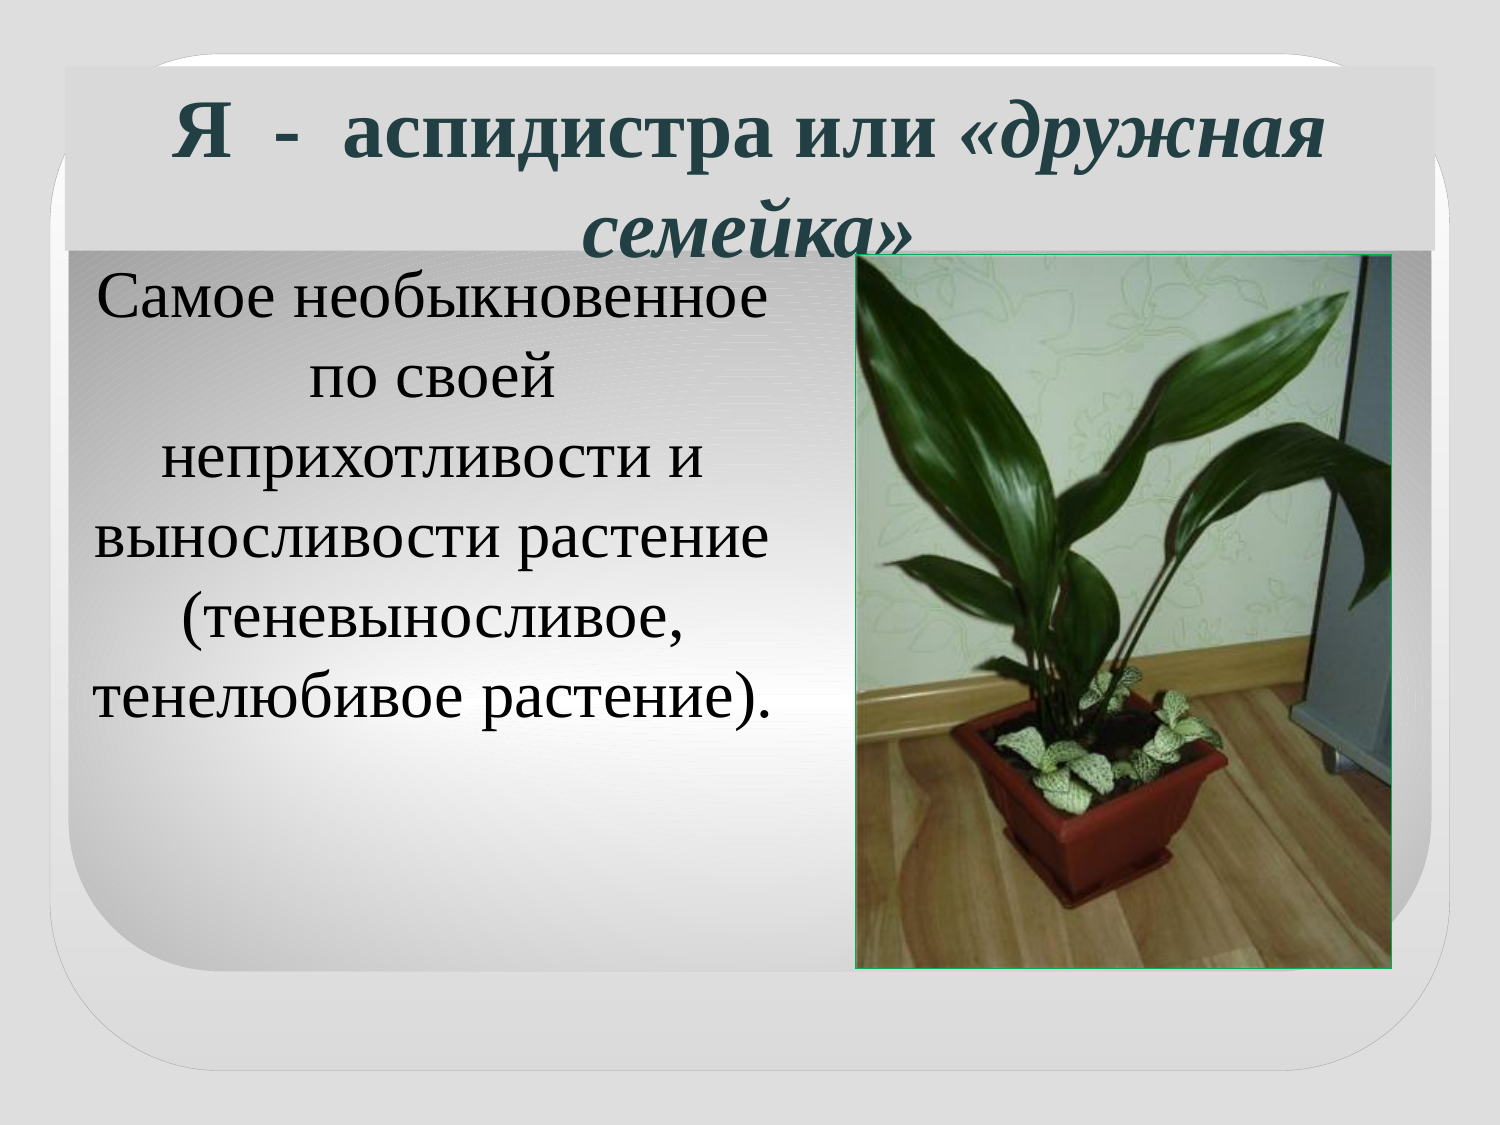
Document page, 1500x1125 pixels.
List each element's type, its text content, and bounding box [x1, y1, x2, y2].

picture [856, 255, 1391, 968]
title Я - аспидистра или «дружная семейка» [64, 66, 1436, 251]
list Самое необыкновенное по своей неприхотливости и выносливости растение (теневыносливое, тенелюбивое растение). [76, 243, 790, 858]
